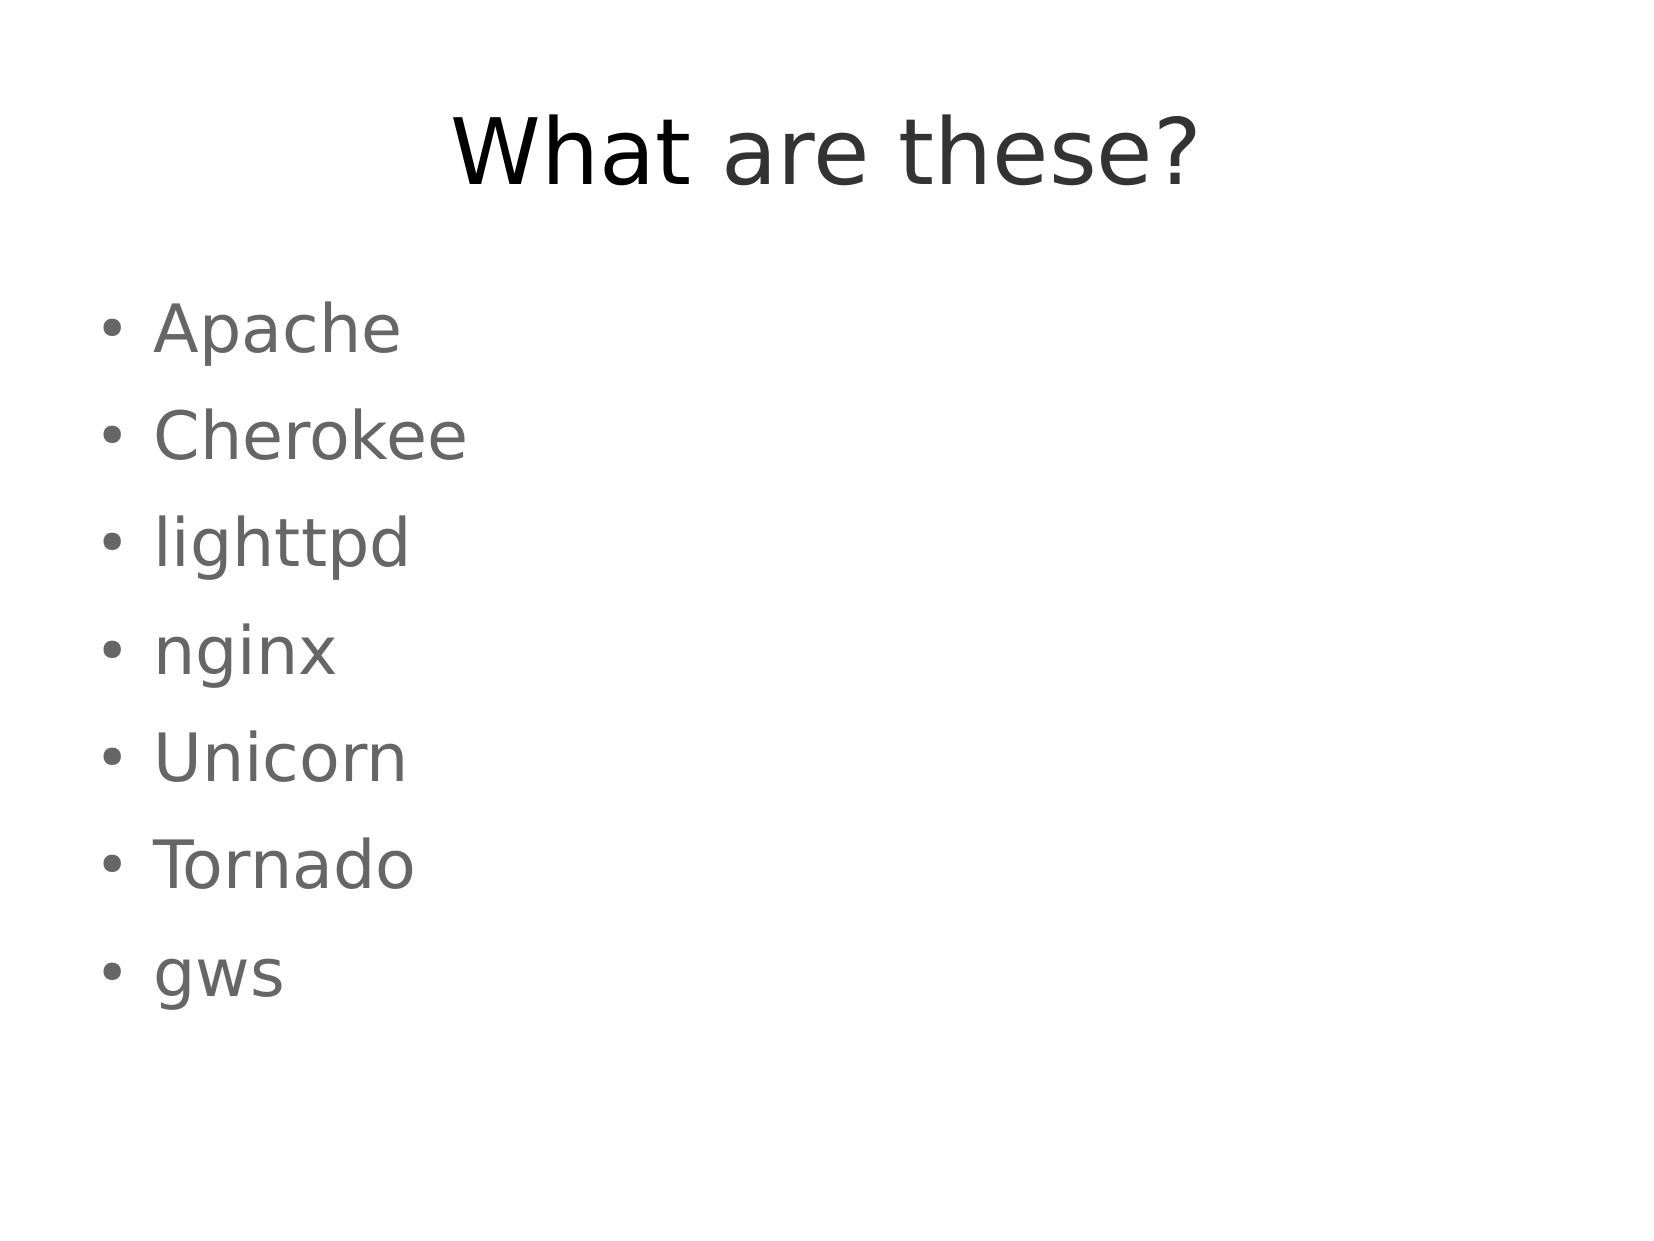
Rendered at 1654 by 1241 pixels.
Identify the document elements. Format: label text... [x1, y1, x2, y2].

list Apache Cherokee lighttpd nginx Unicorn Tornado gws [82, 290, 1571, 1109]
title What are these? [82, 56, 1571, 250]
